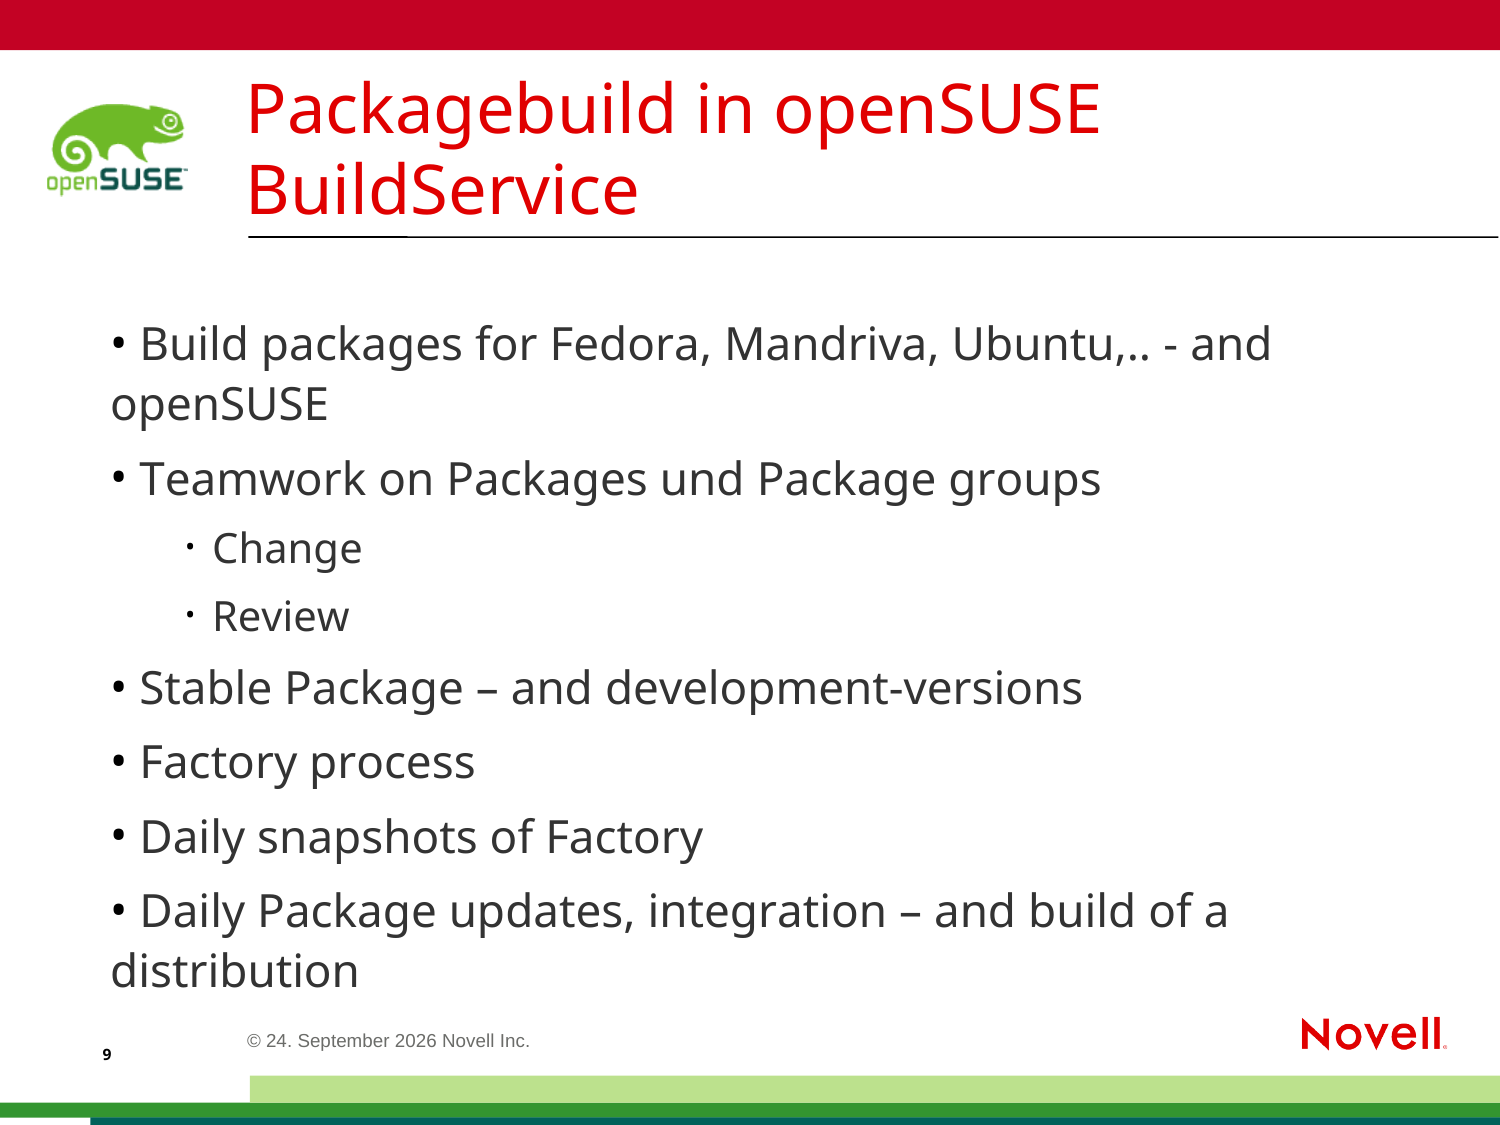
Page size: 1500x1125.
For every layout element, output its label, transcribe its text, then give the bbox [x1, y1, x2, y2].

picture [47, 104, 188, 197]
list Build packages for Fedora, Mandriva, Ubuntu,.. - and openSUSE Teamwork on Packages und Package groups Change Review Stable Package – and development-versions Factory process Daily snapshots of Factory Daily Package updates, integration – and build of a distribution [110, 312, 1391, 1022]
title Packagebuild in openSUSE BuildService [245, 68, 1408, 231]
picture [1295, 1011, 1453, 1056]
